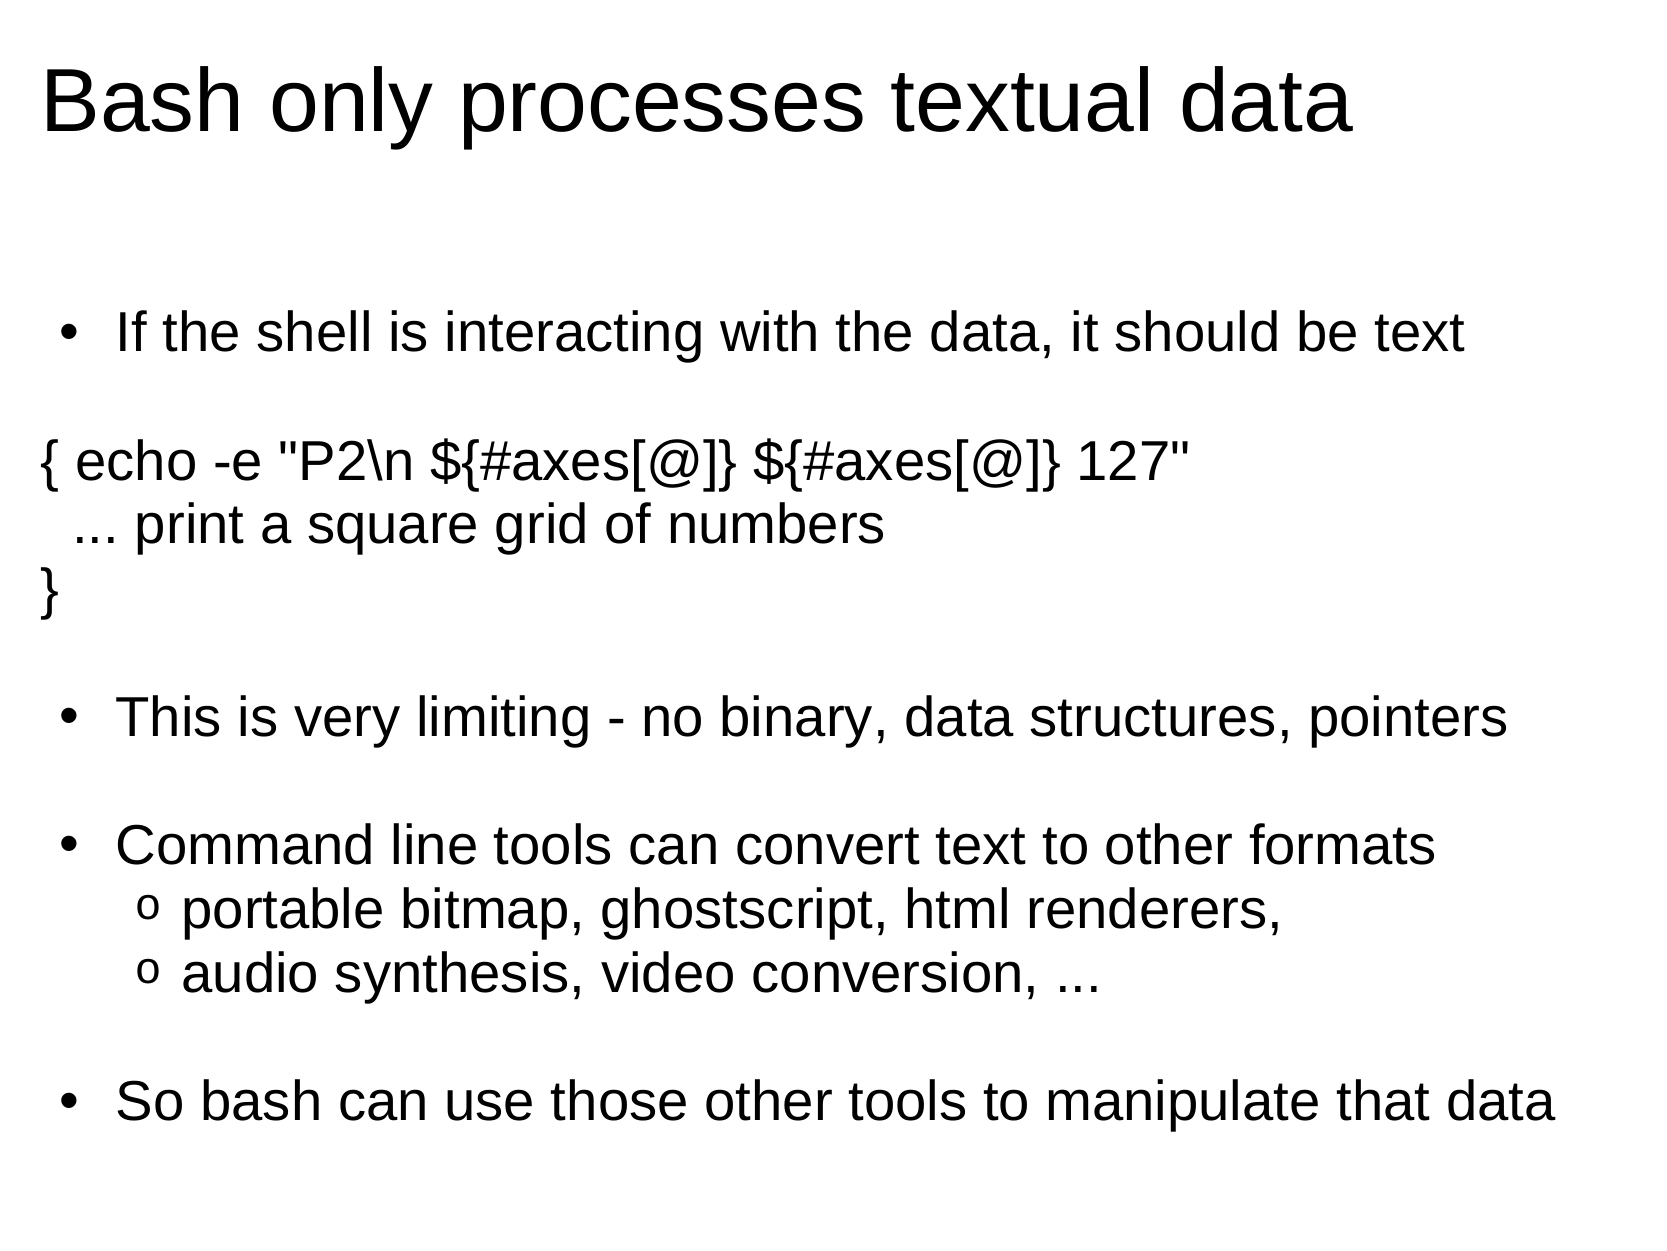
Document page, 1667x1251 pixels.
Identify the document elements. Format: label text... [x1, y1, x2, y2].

title Bash only processes textual data [40, 50, 1627, 201]
list If the shell is interacting with the data, it should be text { echo -e "P2\n ${#axes[@]} ${#axes[@]} 127" ... print a square grid of numbers } This is very limiting - no binary, data structures, pointers Command line tools can convert text to other formats portable bitmap, ghostscript, html renderers, audio synthesis, video conversion, ... So bash can use those other tools to manipulate that data [40, 300, 1626, 1238]
